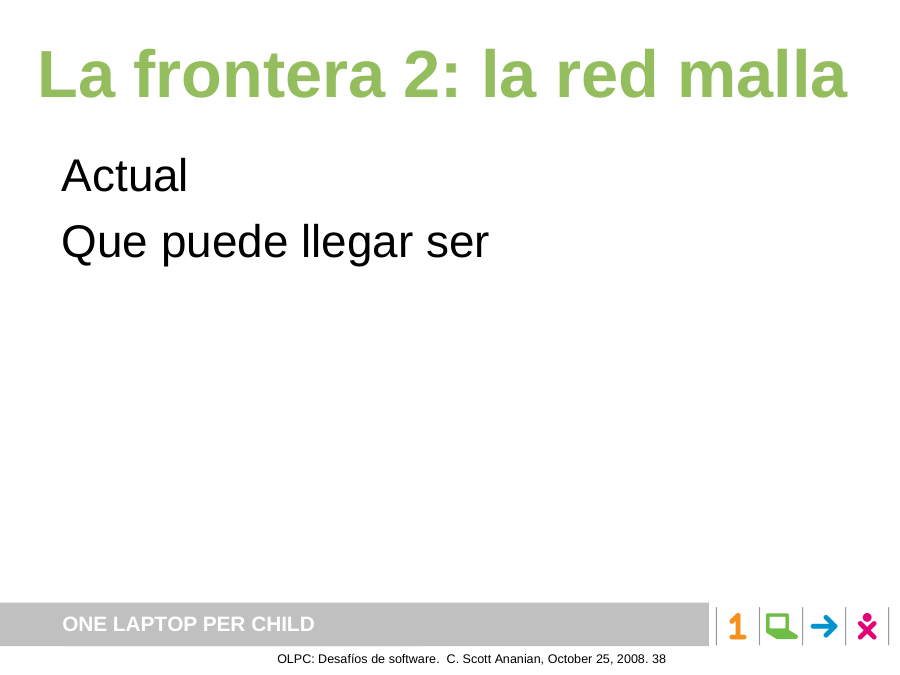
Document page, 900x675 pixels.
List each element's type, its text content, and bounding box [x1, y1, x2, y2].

list Actual Que puede llegar ser [61, 150, 844, 675]
title La frontera 2: la red malla [37, 37, 856, 211]
picture [844, 598, 898, 655]
